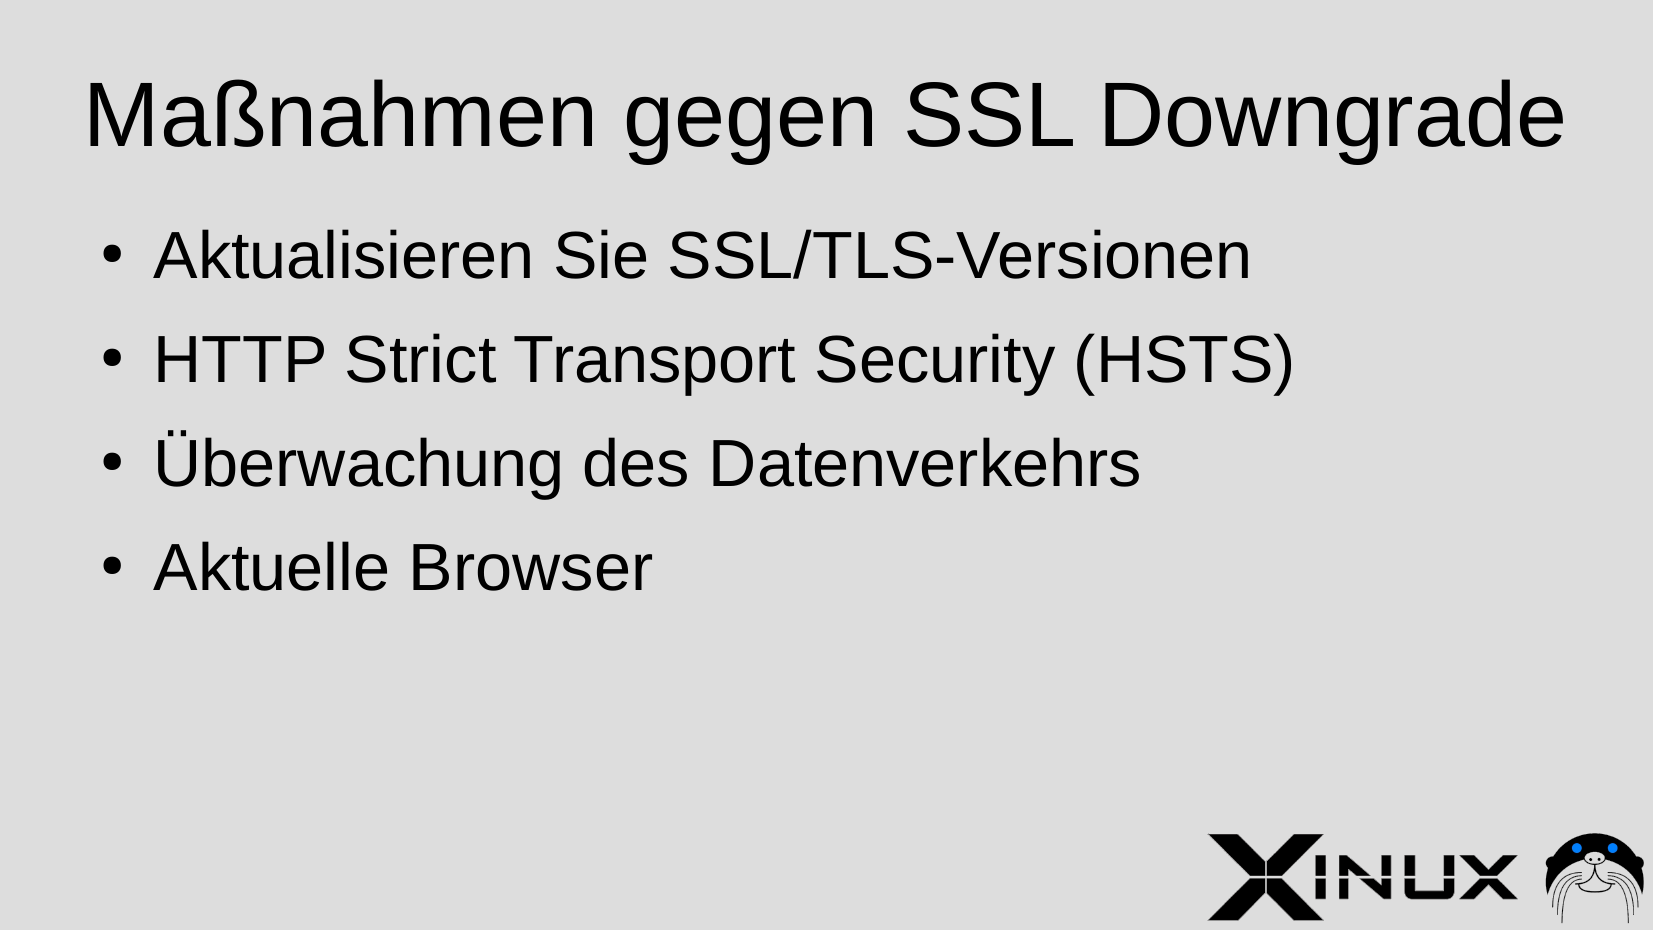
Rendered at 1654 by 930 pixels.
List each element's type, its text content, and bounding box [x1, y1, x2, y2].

list Aktualisieren Sie SSL/TLS-Versionen HTTP Strict Transport Security (HSTS) Überwachung des Datenverkehrs Aktuelle Browser [82, 217, 1571, 757]
title Maßnahmen gegen SSL Downgrade [82, 37, 1571, 193]
picture [1200, 824, 1650, 930]
